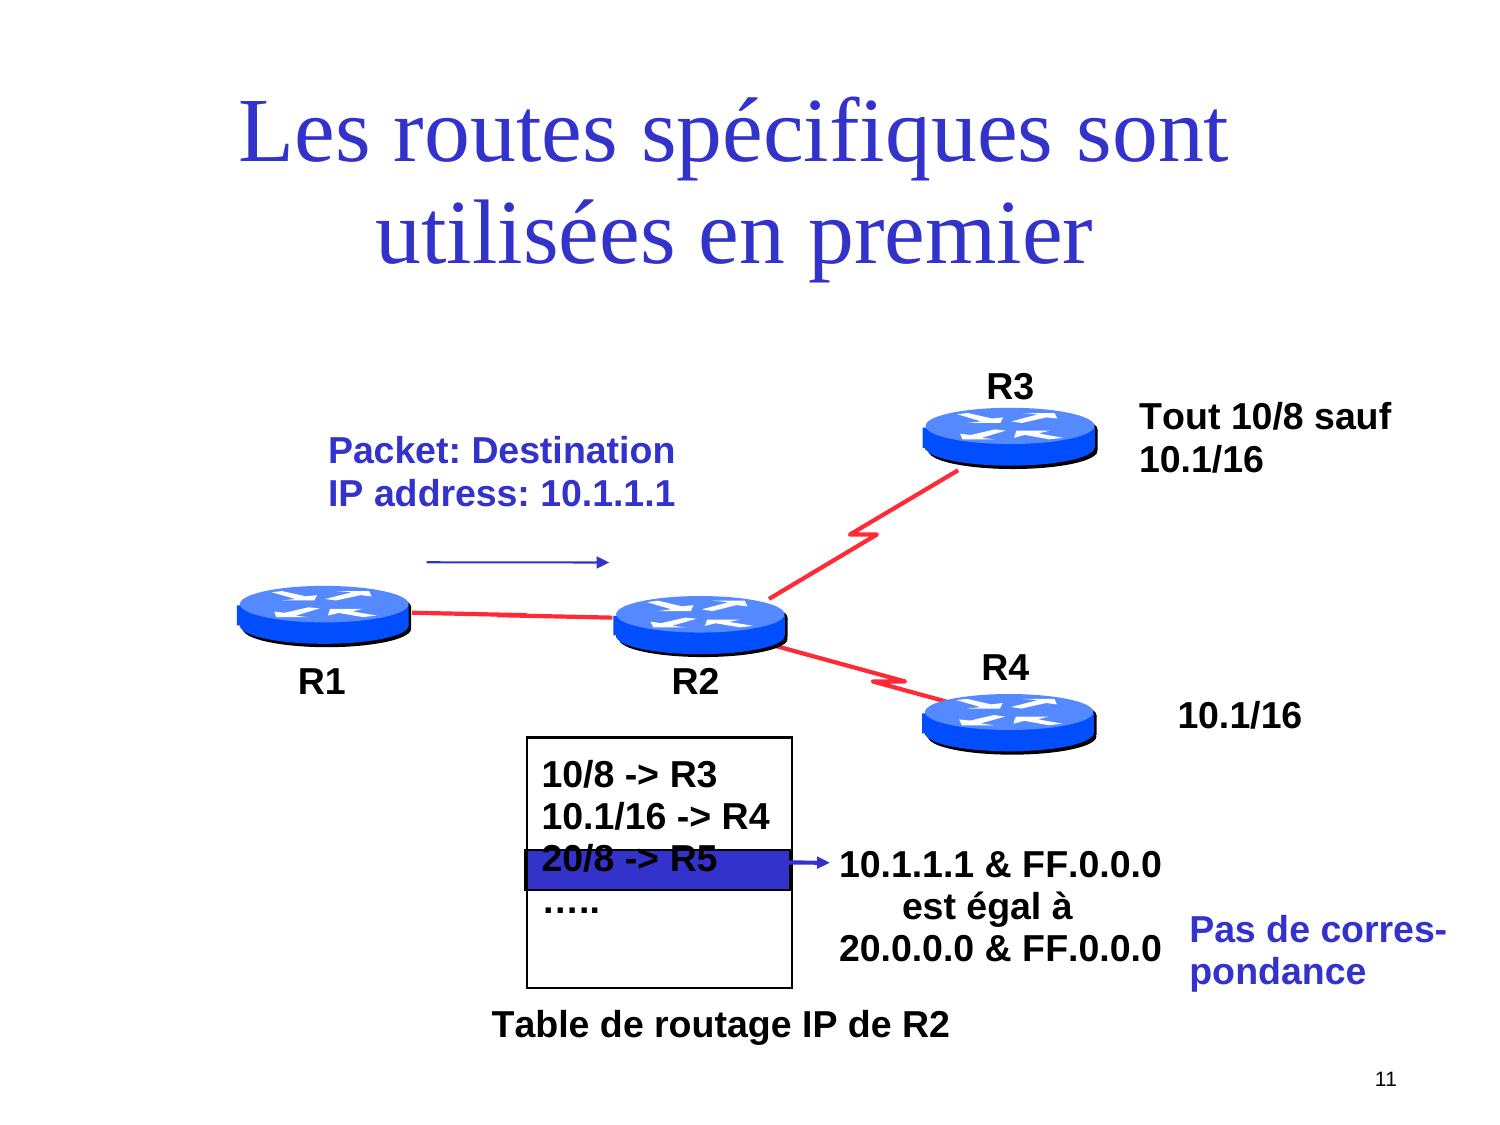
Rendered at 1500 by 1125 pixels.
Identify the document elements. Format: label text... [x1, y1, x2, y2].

text_box [922, 695, 1097, 755]
text_box R3 [971, 357, 1050, 409]
title Les routes spécifiques sont utilisées en premier [112, 65, 1358, 298]
text_box [613, 596, 788, 656]
text_box [922, 407, 1098, 470]
text_box Table de routage IP de R2 [474, 995, 968, 1055]
text_box Pas de corres- pondance [1172, 899, 1465, 1001]
text_box Packet: Destination IP address: 10.1.1.1 [311, 421, 694, 523]
text_box R2 [656, 653, 735, 711]
text_box 10/8 -> R3 10.1/16 -> R4 20/8 -> R5 ….. [528, 745, 787, 930]
text_box R1 [280, 651, 363, 711]
text_box 10.1.1.1 & FF.0.0.0 est égal à 20.0.0.0 & FF.0.0.0 [824, 835, 1178, 977]
text_box Tout 10/8 sauf 10.1/16 [1124, 388, 1407, 488]
text_box R4 [966, 638, 1045, 696]
text_box [236, 585, 412, 648]
text_box 10.1/16 [1162, 687, 1318, 745]
